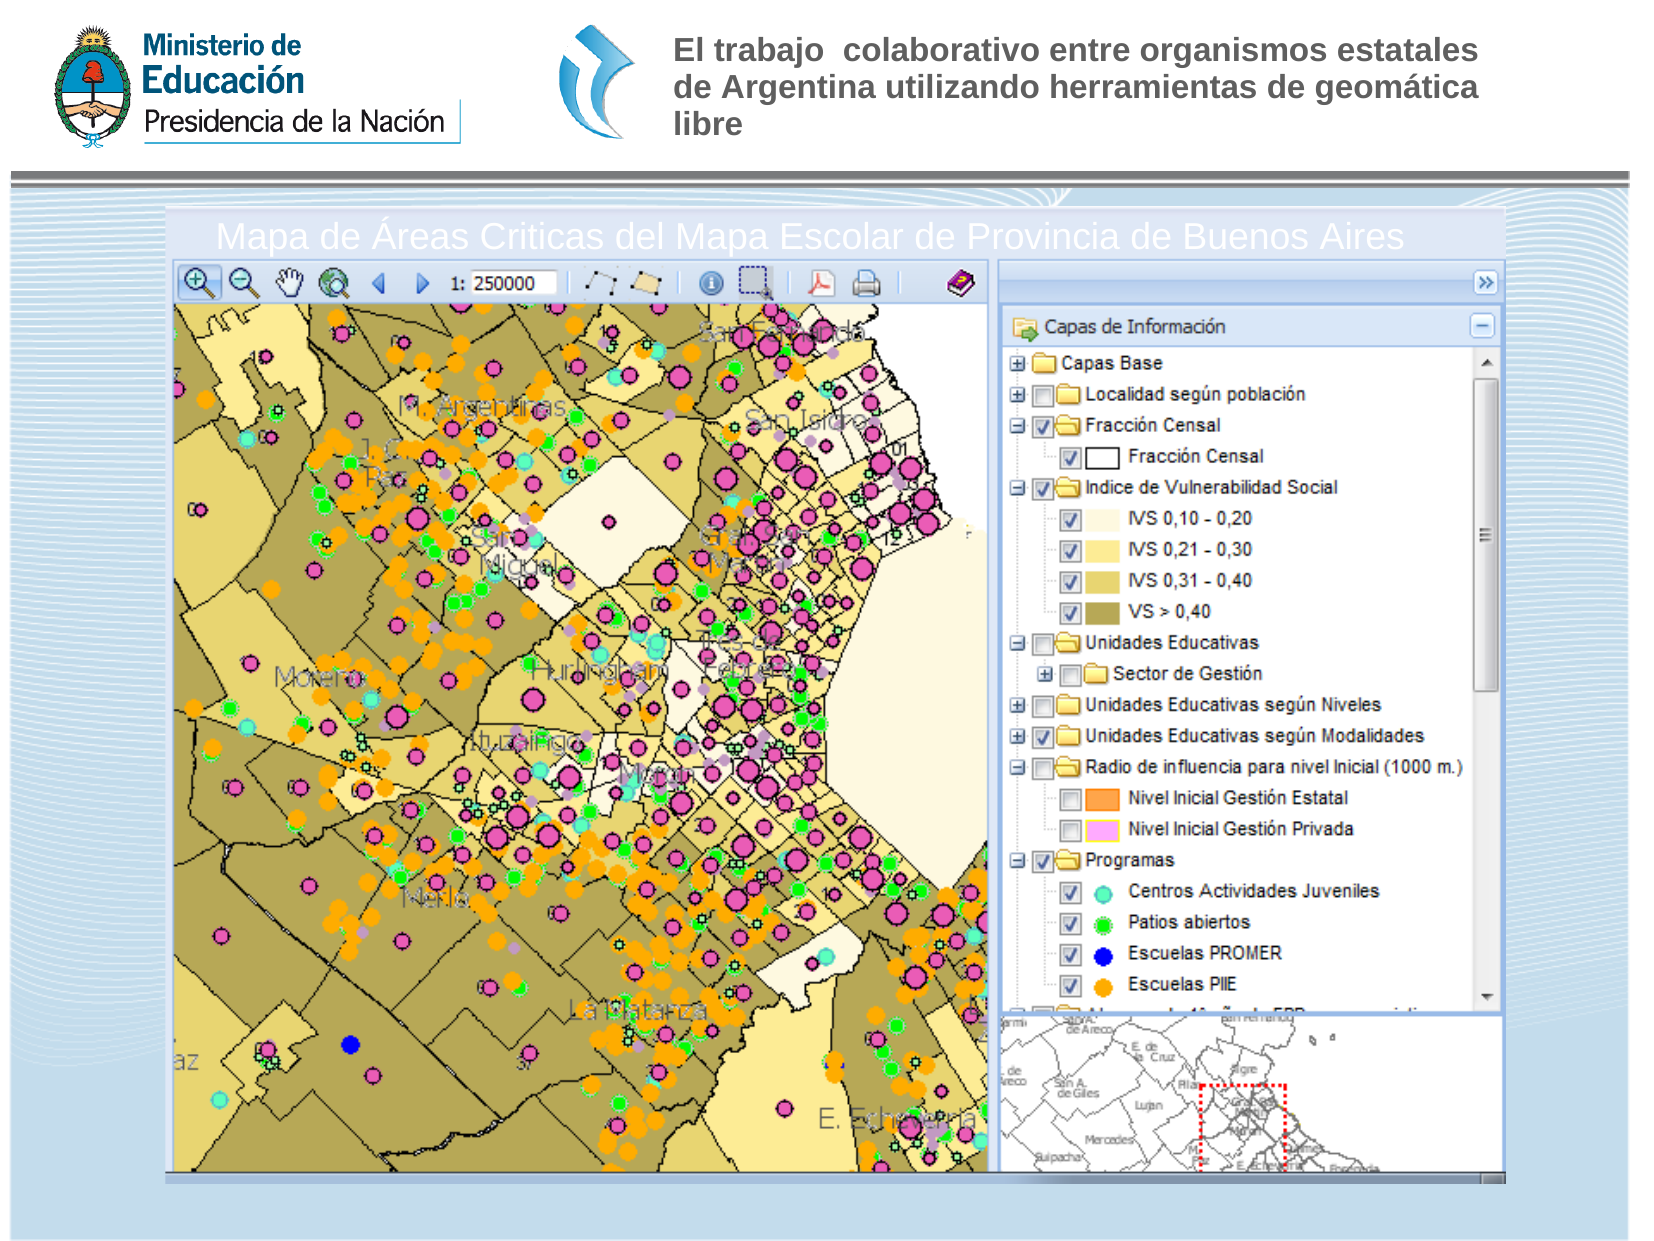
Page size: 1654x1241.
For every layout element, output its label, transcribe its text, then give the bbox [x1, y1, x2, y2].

picture [0, 17, 1642, 1241]
text_box Mapa de Áreas Criticas del Mapa Escolar de Provincia de Buenos Aires [200, 208, 1453, 266]
text_box El trabajo colaborativo entre organismos estatales de Argentina utilizando herramientas de geomática libre [673, 0, 1512, 172]
